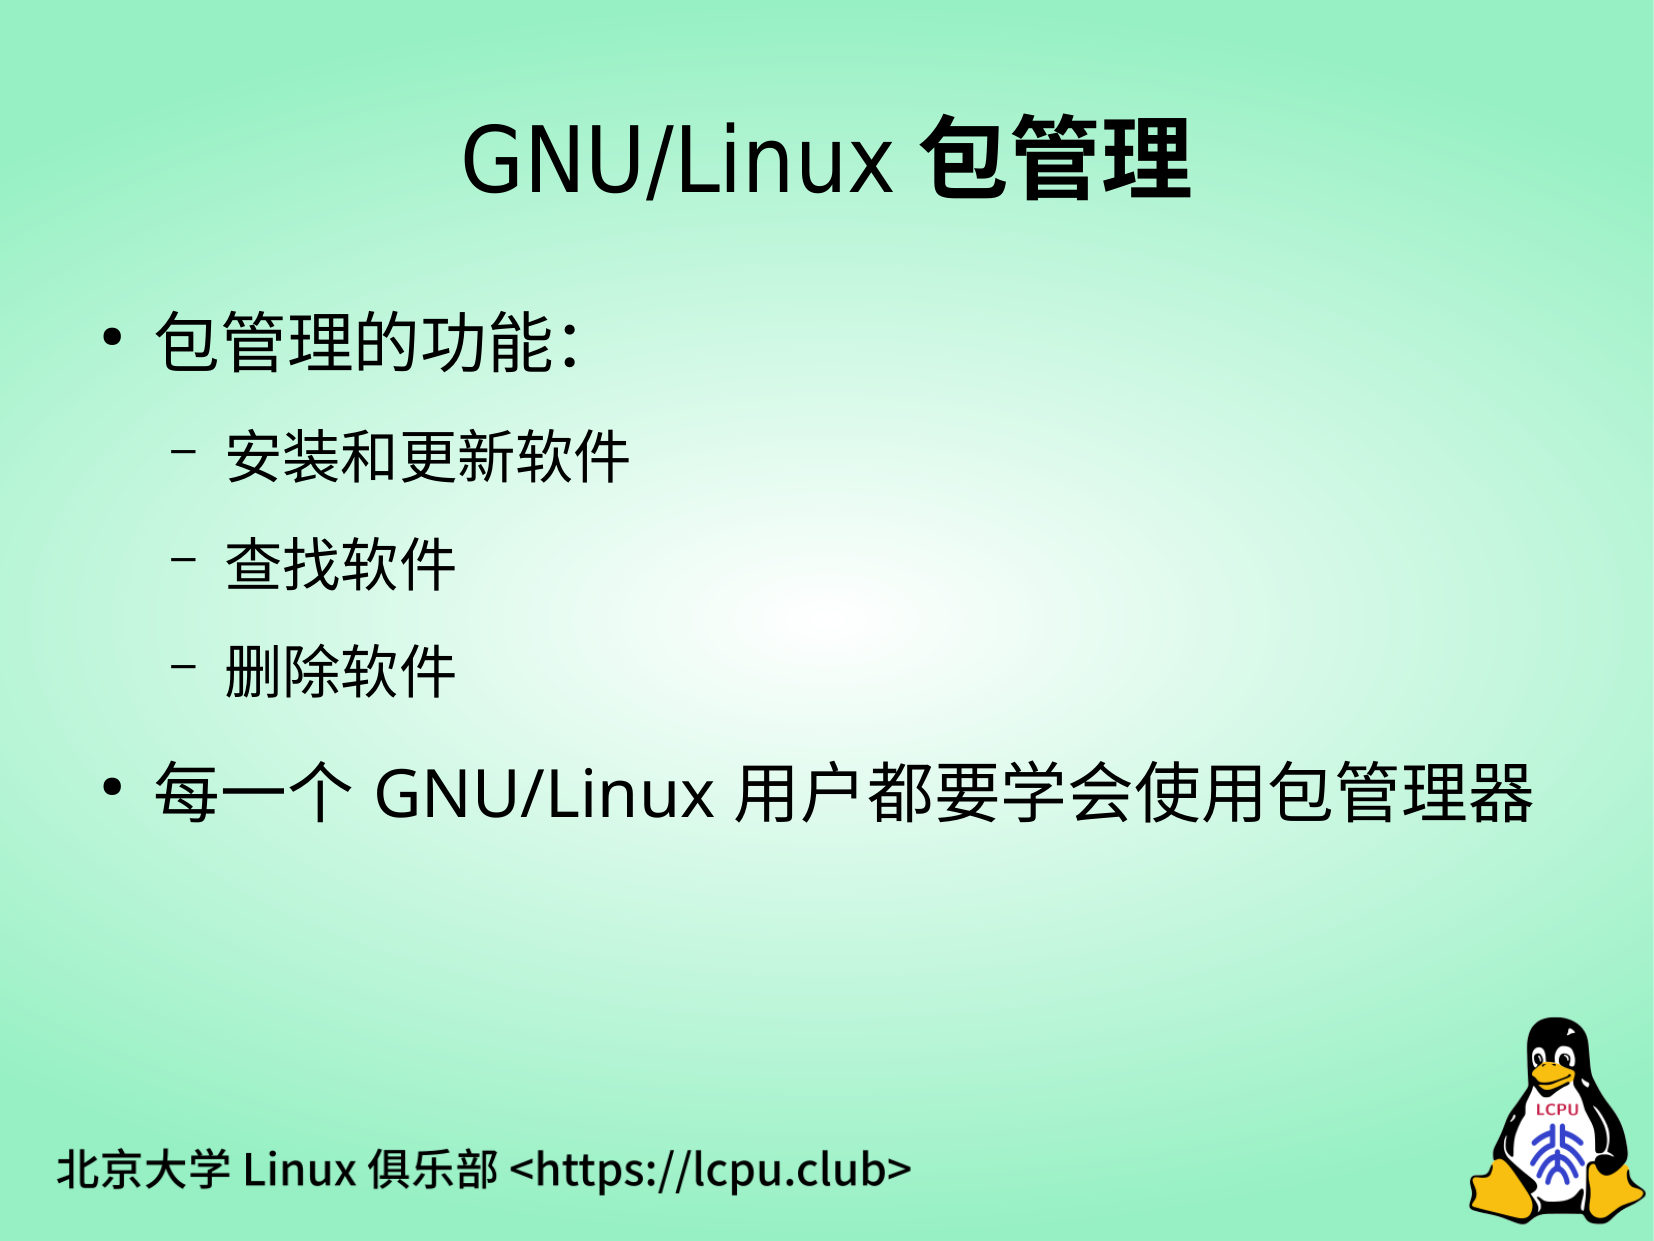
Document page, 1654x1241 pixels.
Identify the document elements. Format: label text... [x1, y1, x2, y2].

title GNU/Linux包管理 [82, 49, 1571, 257]
list 包管理的功能： 安装和更新软件 查找软件 删除软件 每一个GNU/Linux用户都要学会使用包管理器 [82, 290, 1571, 1010]
picture [0, 0, 1654, 1241]
